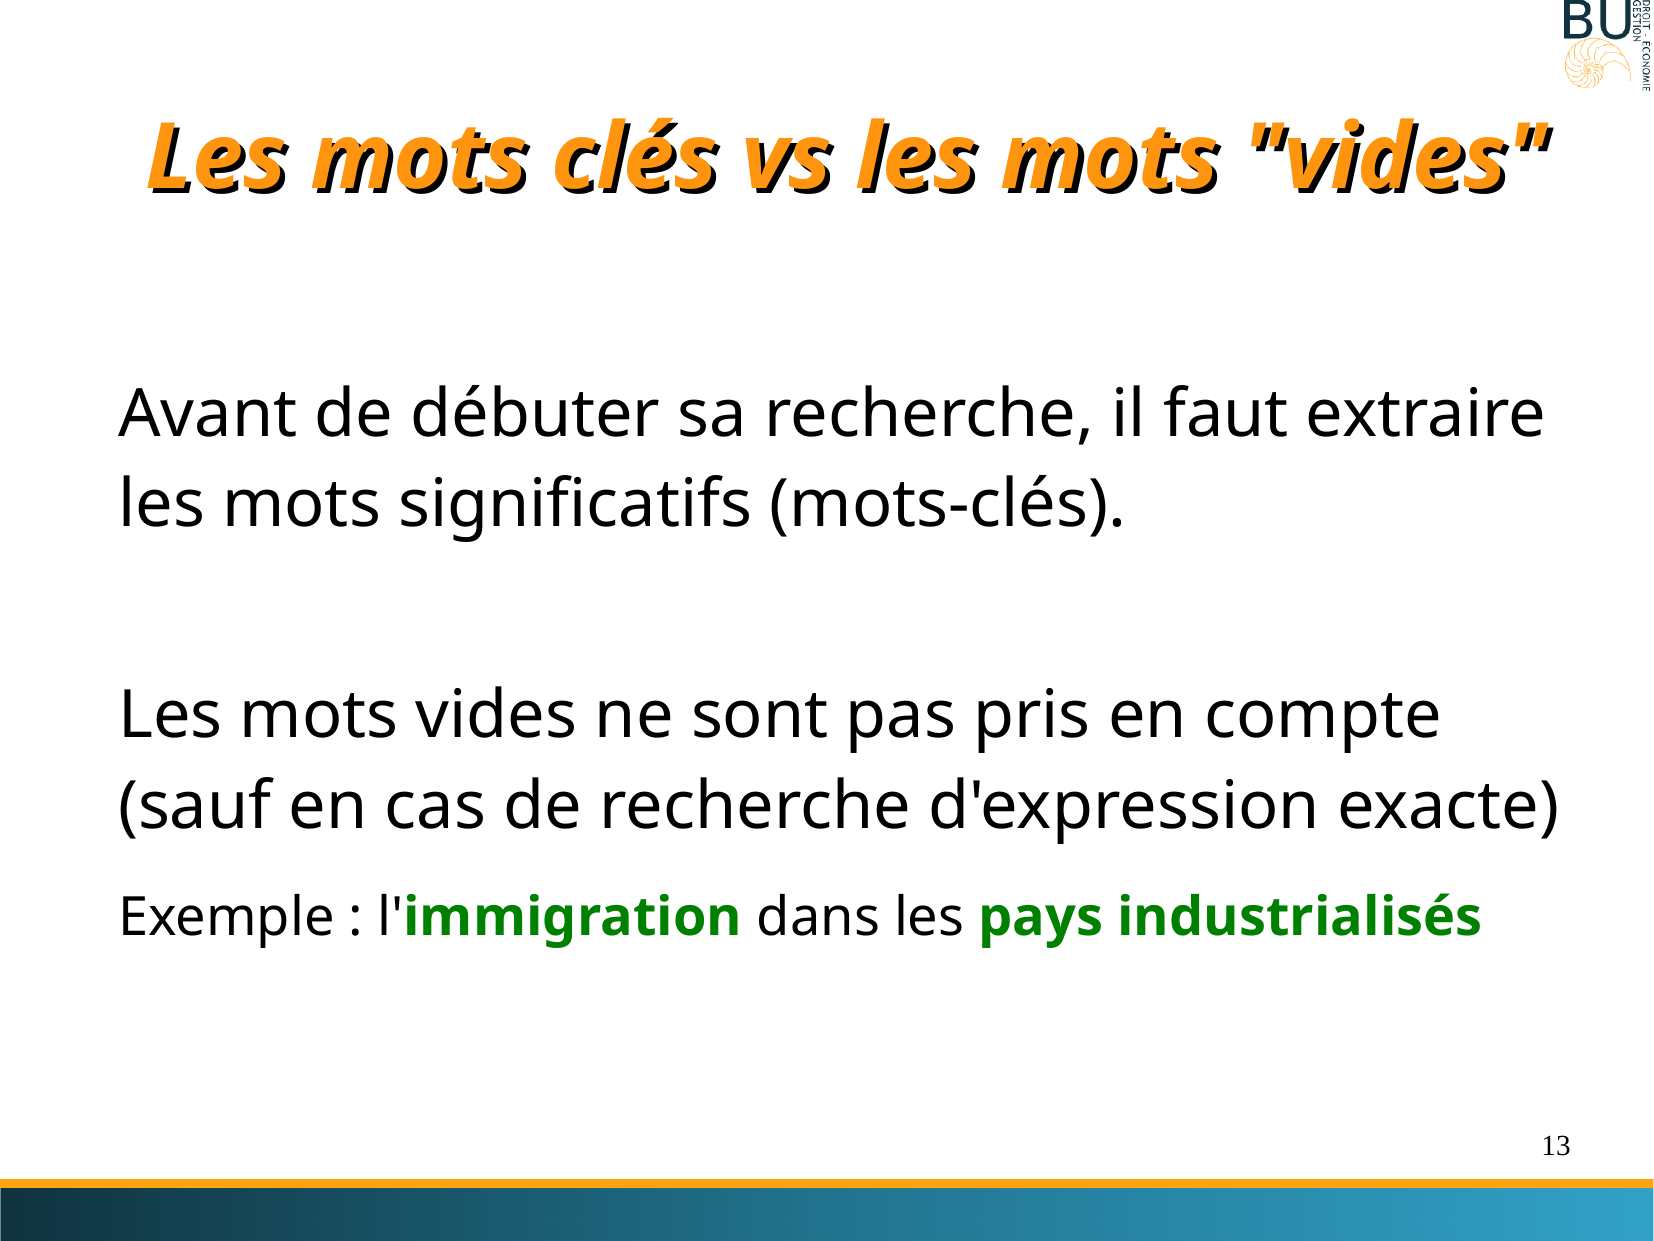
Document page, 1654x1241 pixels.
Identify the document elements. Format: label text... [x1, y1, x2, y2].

title Les mots clés vs les mots "vides" [88, 49, 1607, 257]
list Avant de débuter sa recherche, il faut extraire les mots significatifs (mots-clés). Les mots vides ne sont pas pris en compte (sauf en cas de recherche d'expression exacte) Exemple : l'immigration dans les pays industrialisés [118, 364, 1570, 1147]
picture [1564, 0, 1652, 91]
picture [0, 1179, 1654, 1241]
